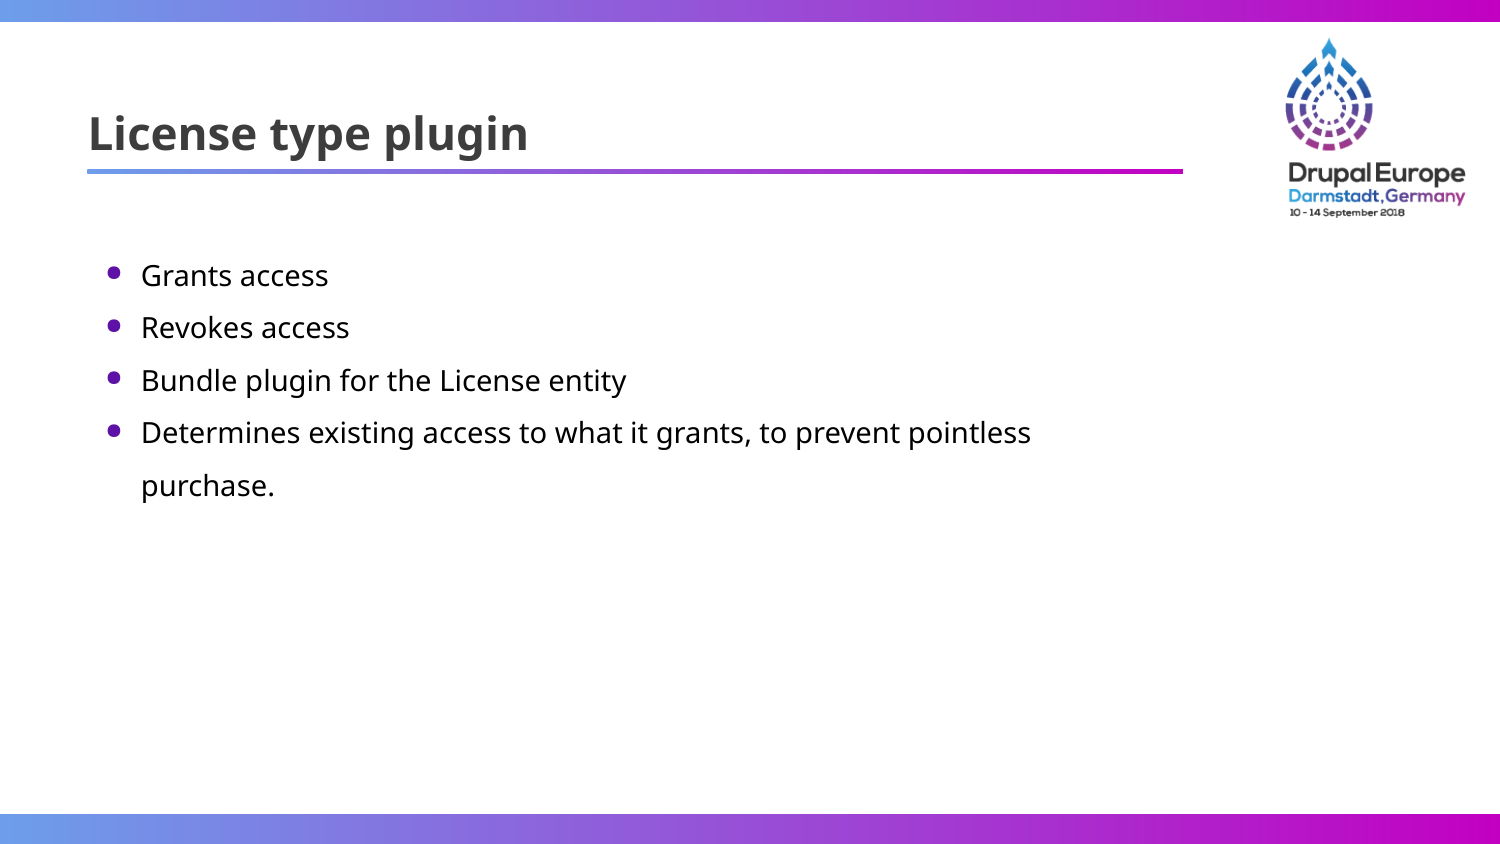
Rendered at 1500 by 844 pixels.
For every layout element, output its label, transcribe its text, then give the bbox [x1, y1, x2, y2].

text_box License type plugin [72, 89, 964, 176]
text_box [964, 169, 1183, 174]
text_box Grants access Revokes access Bundle plugin for the License entity Determines existing access to what it grants, to prevent pointless purchase. [90, 224, 1185, 682]
text_box [0, 814, 1500, 844]
picture [1285, 37, 1466, 219]
text_box [0, 0, 1500, 22]
